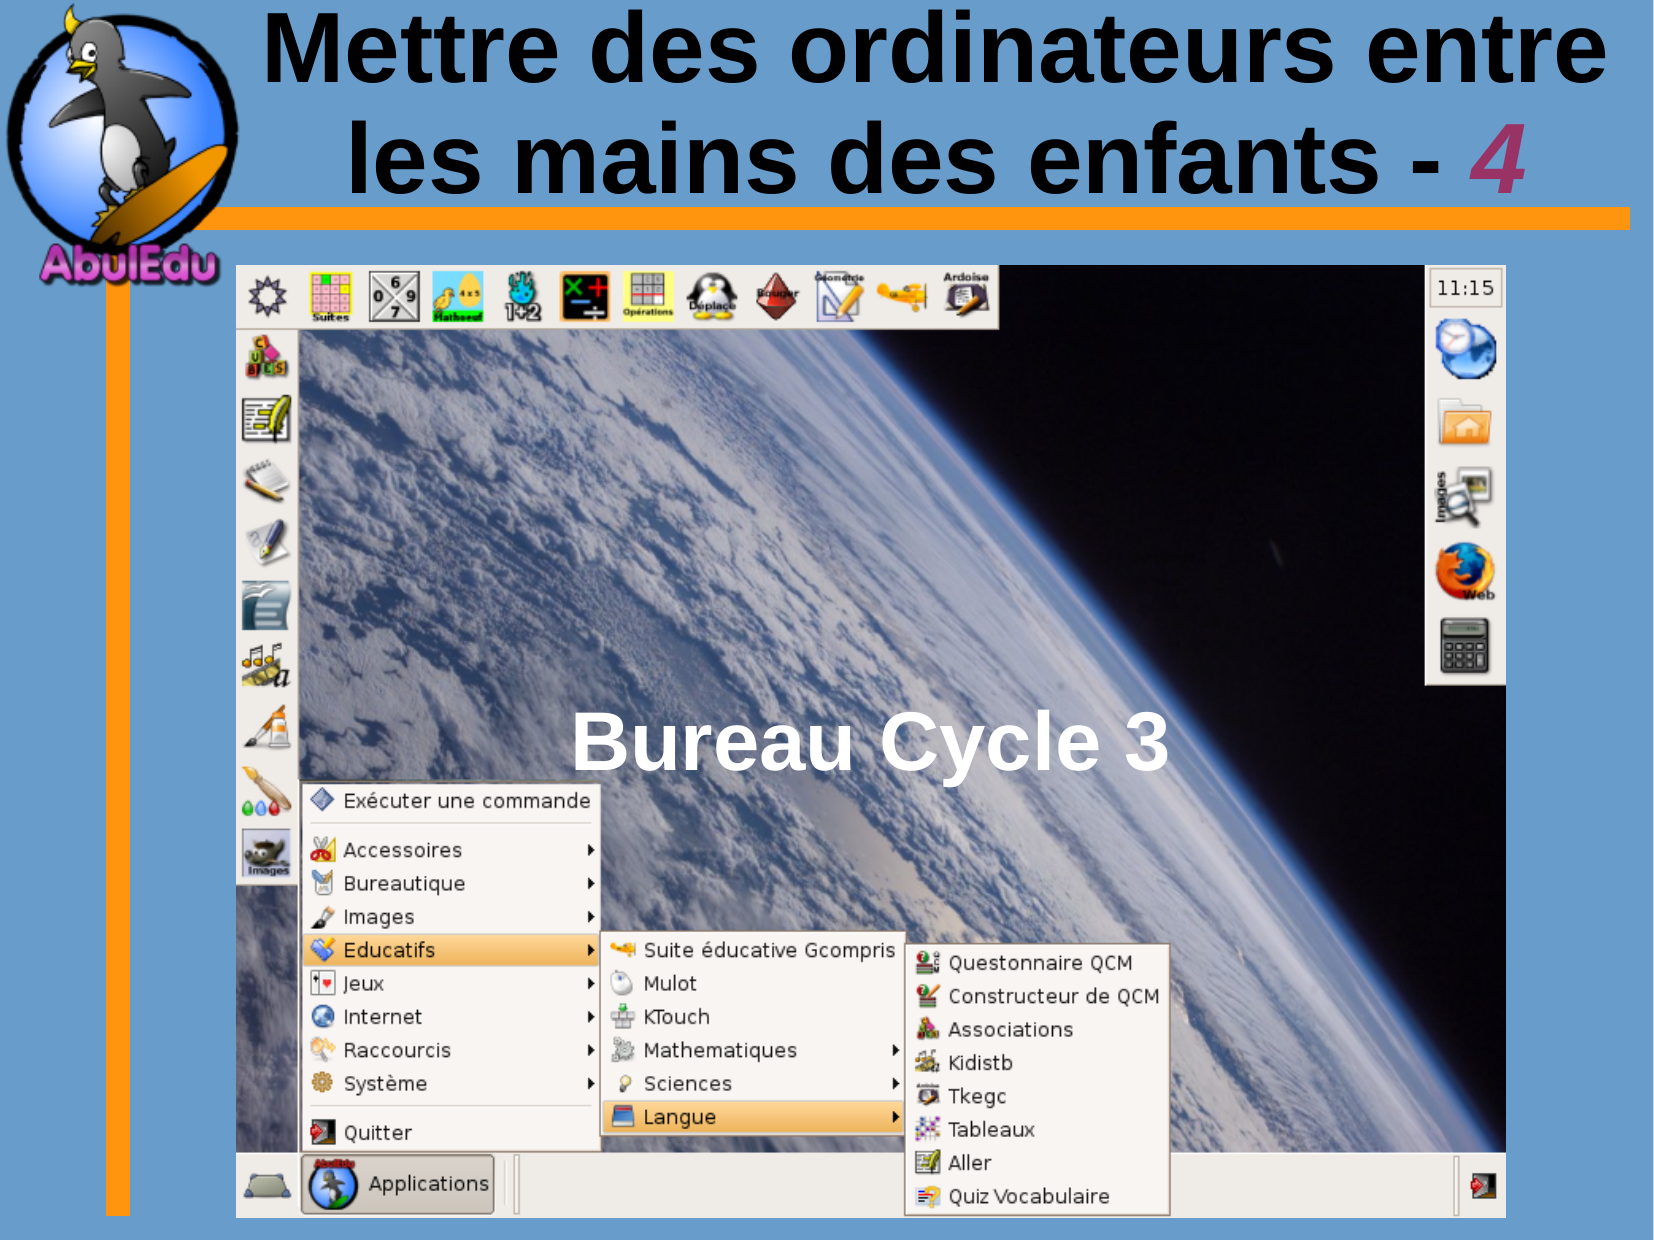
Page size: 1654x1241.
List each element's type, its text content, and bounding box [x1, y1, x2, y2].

title Mettre des ordinateurs entre les mains des enfants - 4 [248, 0, 1636, 216]
picture [0, 0, 1506, 1219]
